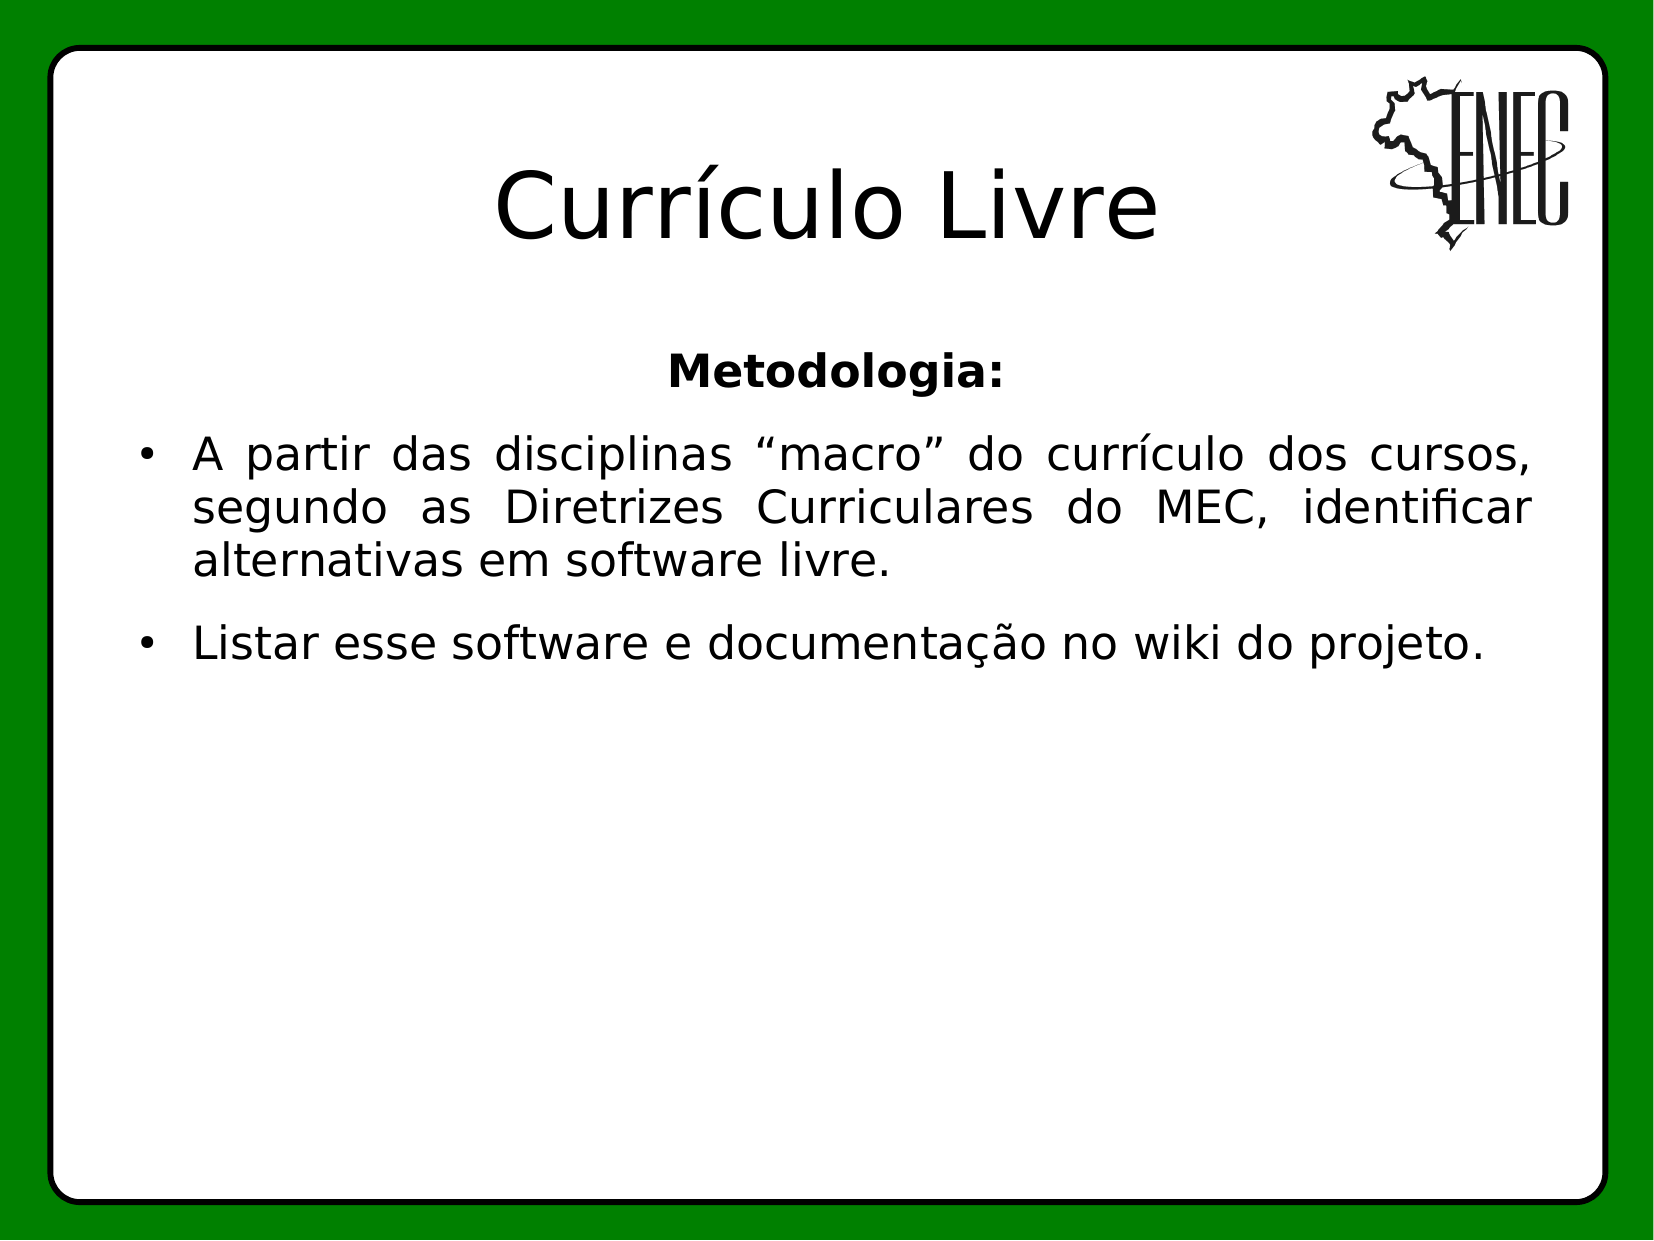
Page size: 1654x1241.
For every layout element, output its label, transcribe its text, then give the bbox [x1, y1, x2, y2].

list Metodologia: A partir das disciplinas “macro” do currículo dos cursos, segundo as Diretrizes Curriculares do MEC, identificar alternativas em software livre. Listar esse software e documentação no wiki do projeto. [121, 344, 1534, 1127]
title Currículo Livre [121, 102, 1534, 311]
picture [1367, 71, 1574, 273]
